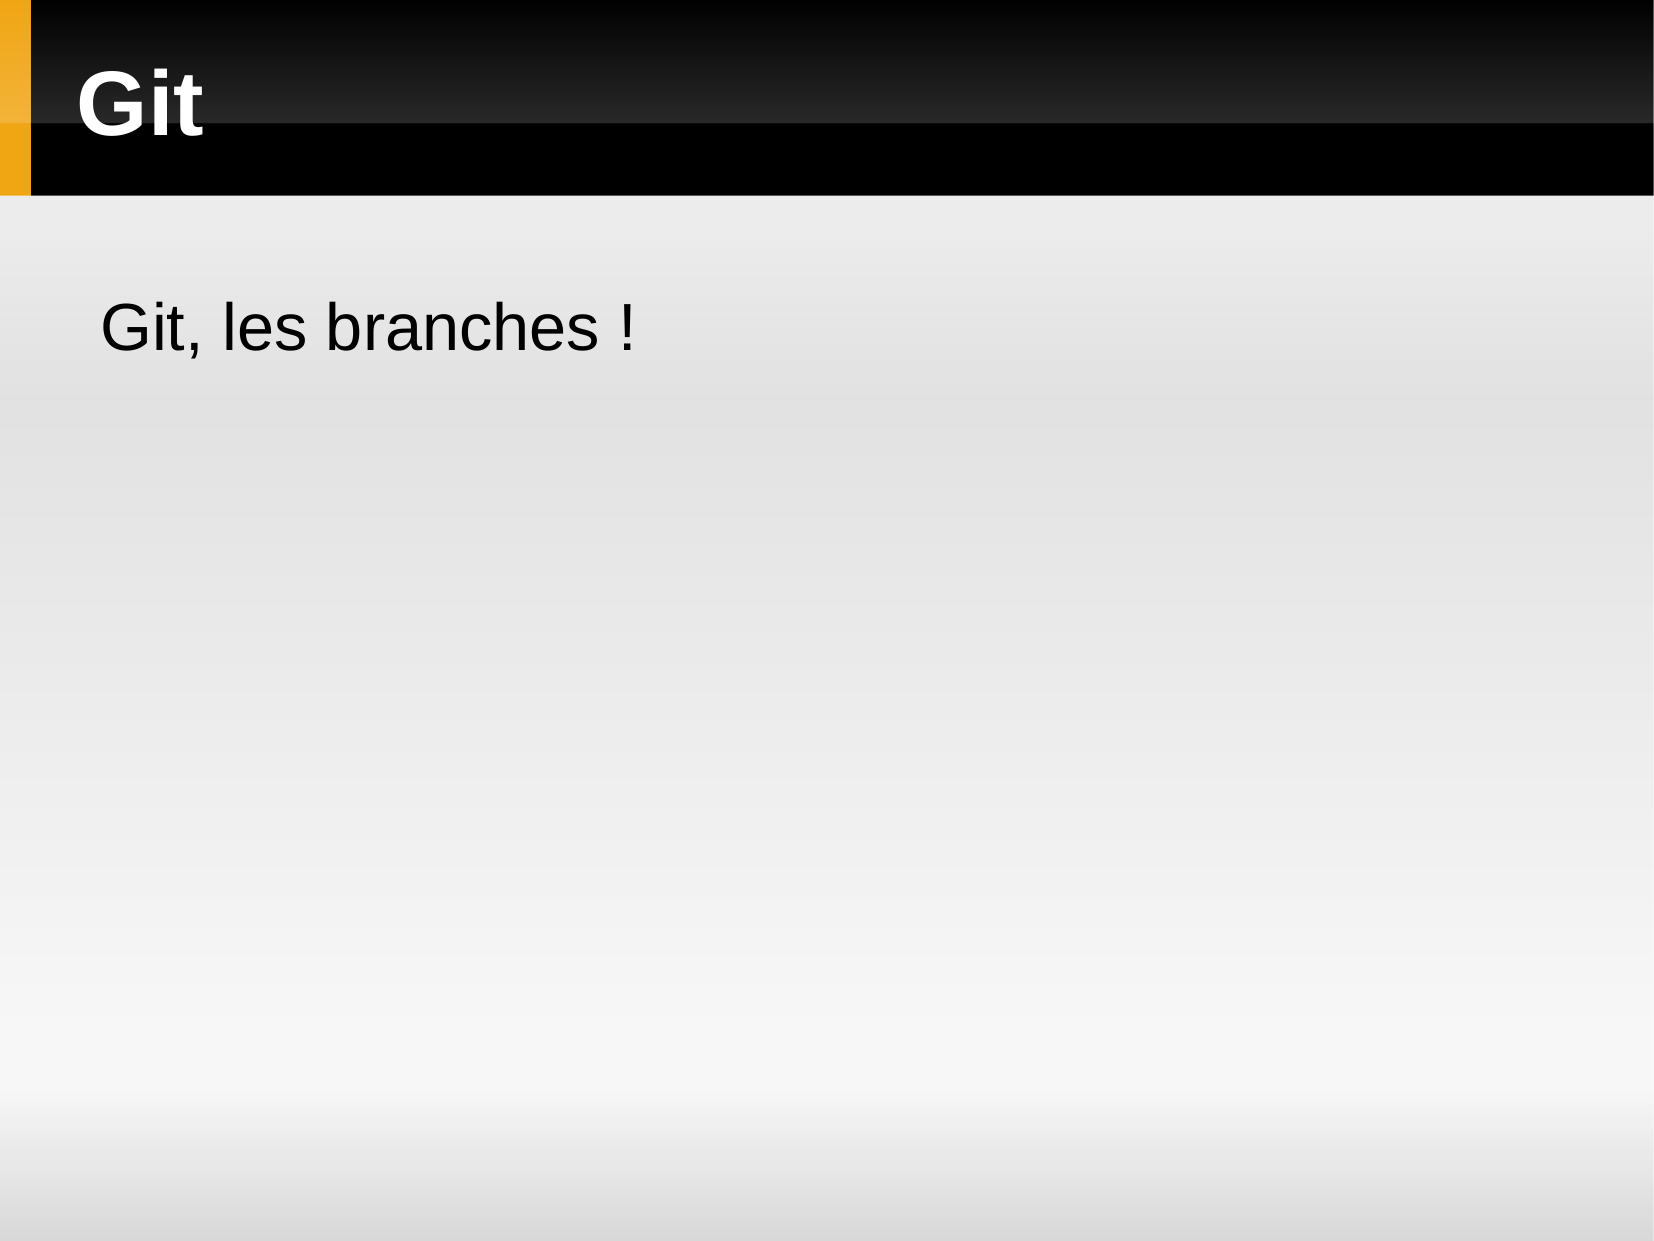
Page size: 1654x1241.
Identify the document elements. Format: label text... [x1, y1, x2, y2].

title Git [76, 7, 1565, 200]
list Git, les branches ! [82, 290, 1571, 1094]
picture [0, 0, 1654, 1241]
